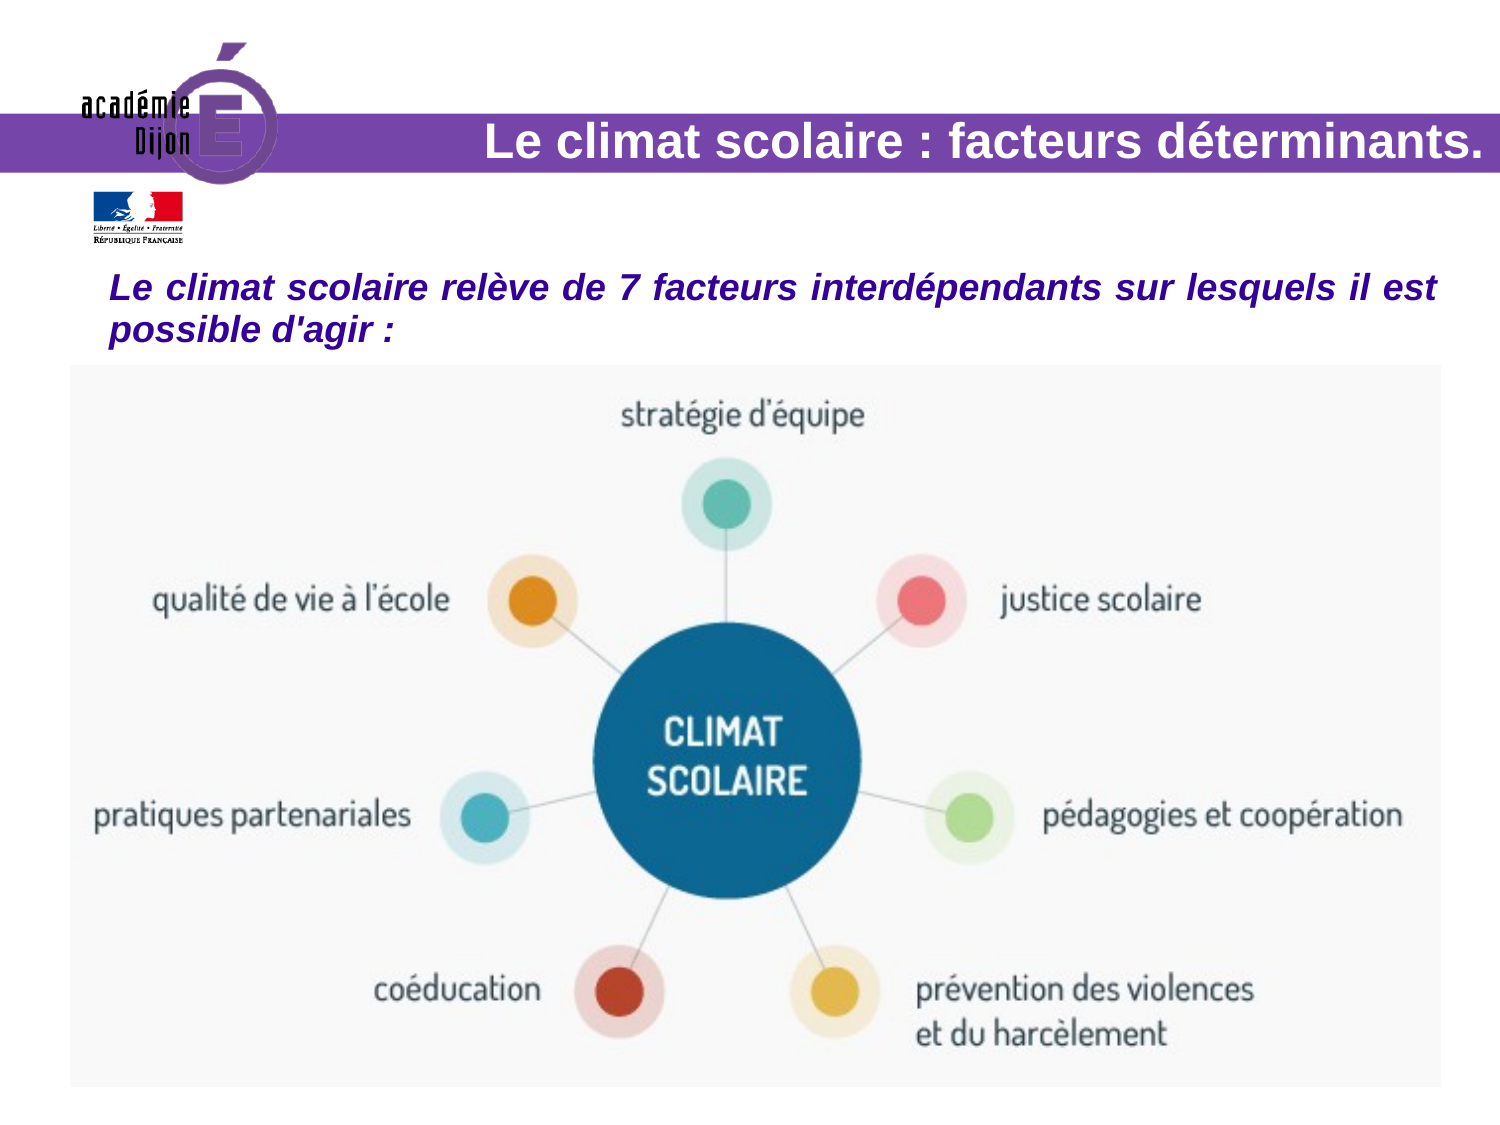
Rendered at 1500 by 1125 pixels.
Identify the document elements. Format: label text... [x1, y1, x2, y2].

text_box Le climat scolaire relève de 7 facteurs interdépendants sur lesquels il est possible d'agir : [94, 259, 1453, 359]
picture [70, 365, 1441, 1087]
text_box Le climat scolaire : facteurs déterminants. [118, 106, 1500, 182]
picture [82, 42, 278, 244]
